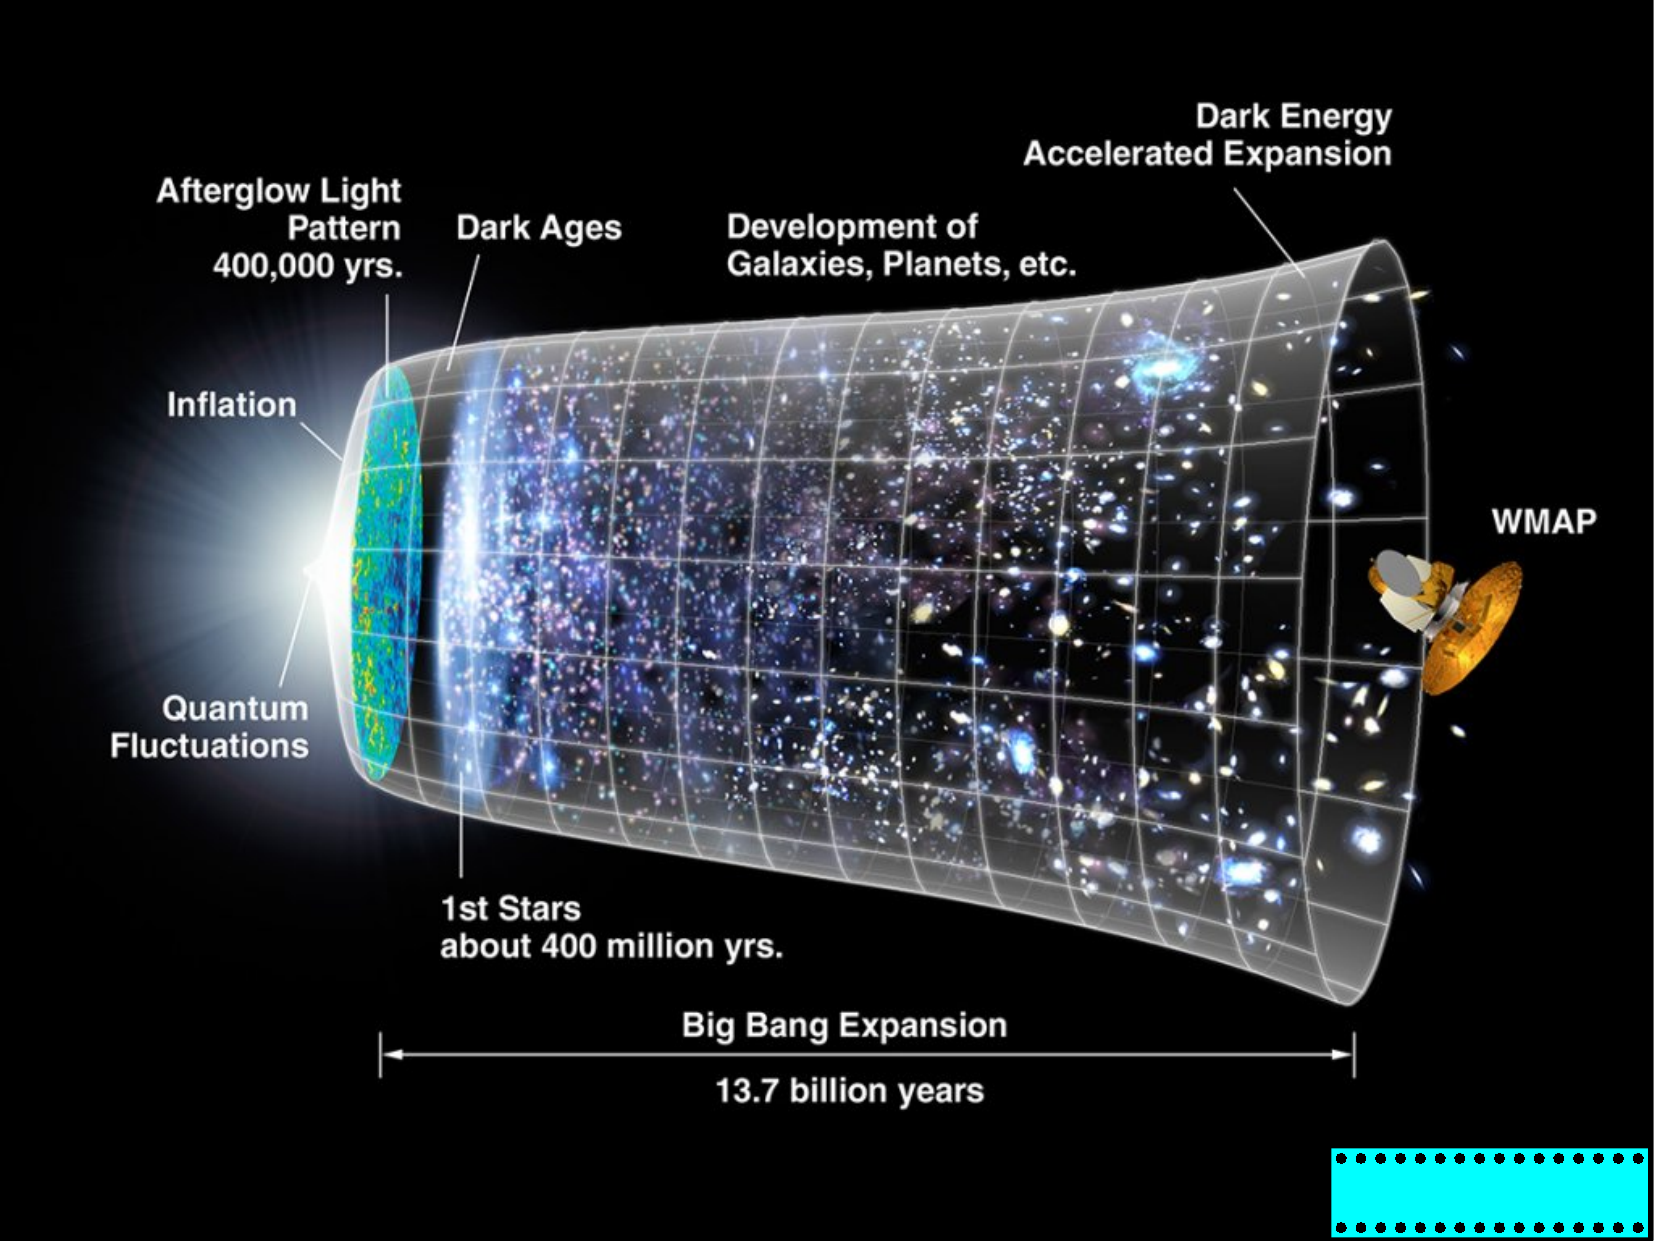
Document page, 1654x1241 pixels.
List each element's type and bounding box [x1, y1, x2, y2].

text_box [1331, 1148, 1648, 1238]
picture [0, 0, 1654, 1241]
